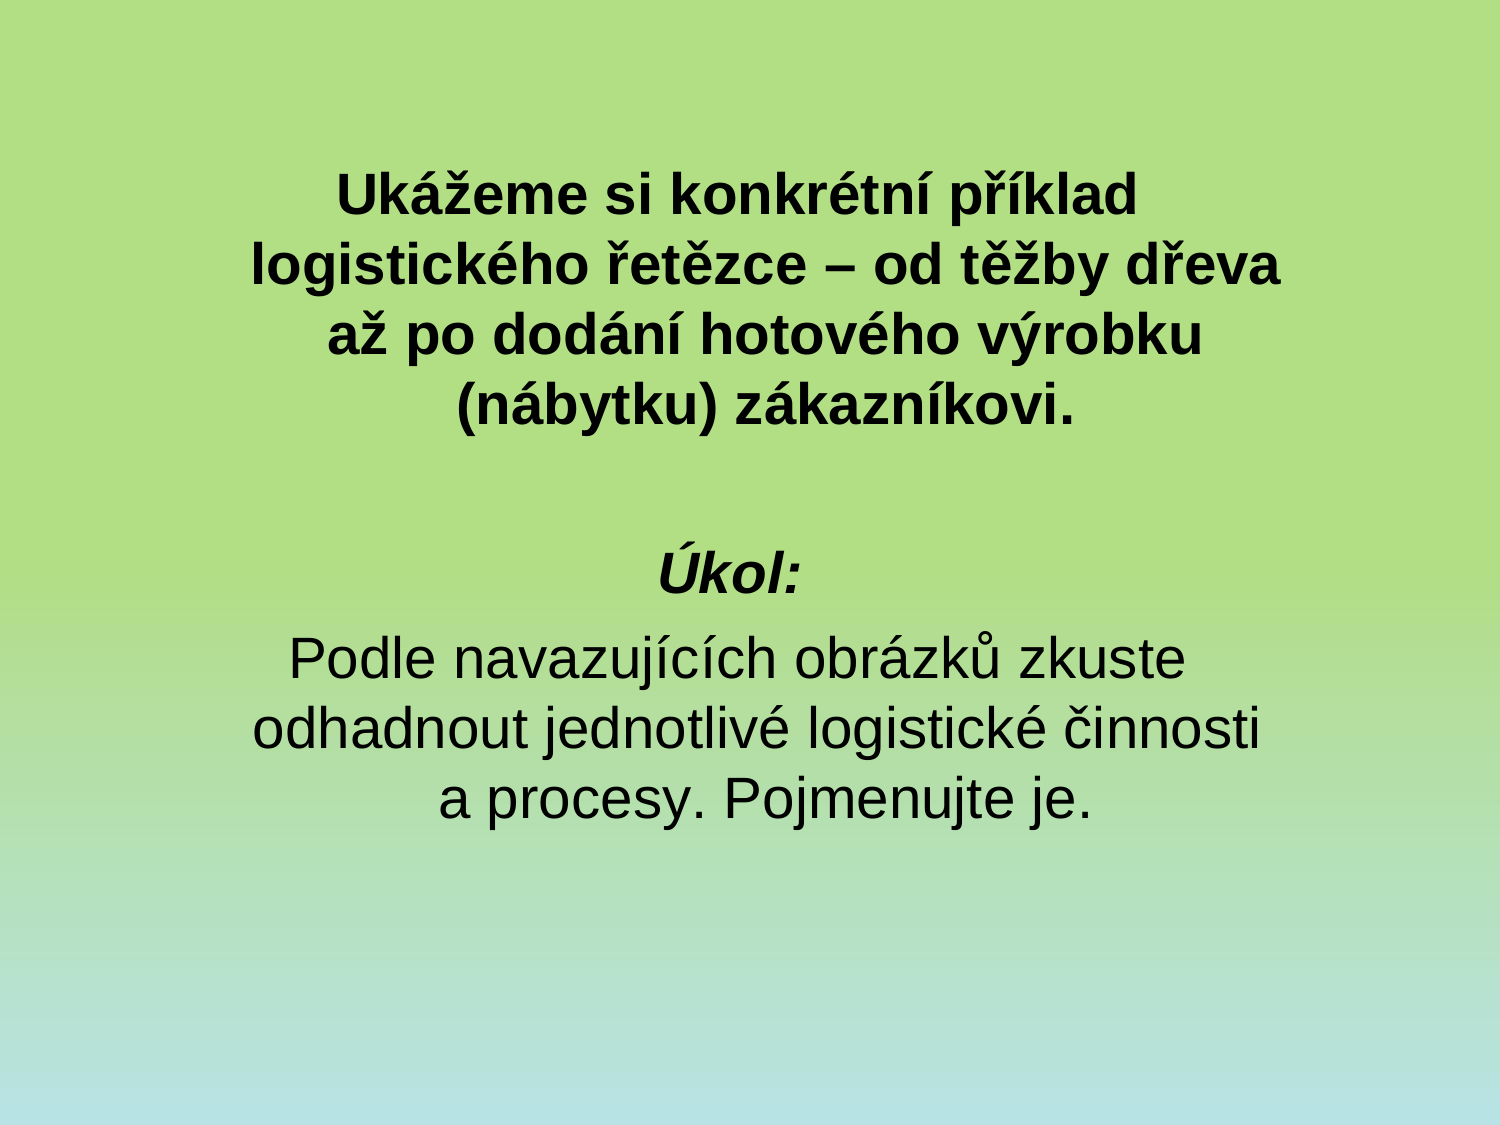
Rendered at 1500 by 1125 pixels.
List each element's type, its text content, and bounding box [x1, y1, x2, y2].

list Ukážeme si konkrétní příklad logistického řetězce – od těžby dřeva až po dodání hotového výrobku (nábytku) zákazníkovi. Úkol: Podle navazujících obrázků zkuste odhadnout jednotlivé logistické činnosti a procesy. Pojmenujte je. [159, 148, 1317, 882]
picture [0, 0, 1500, 1125]
